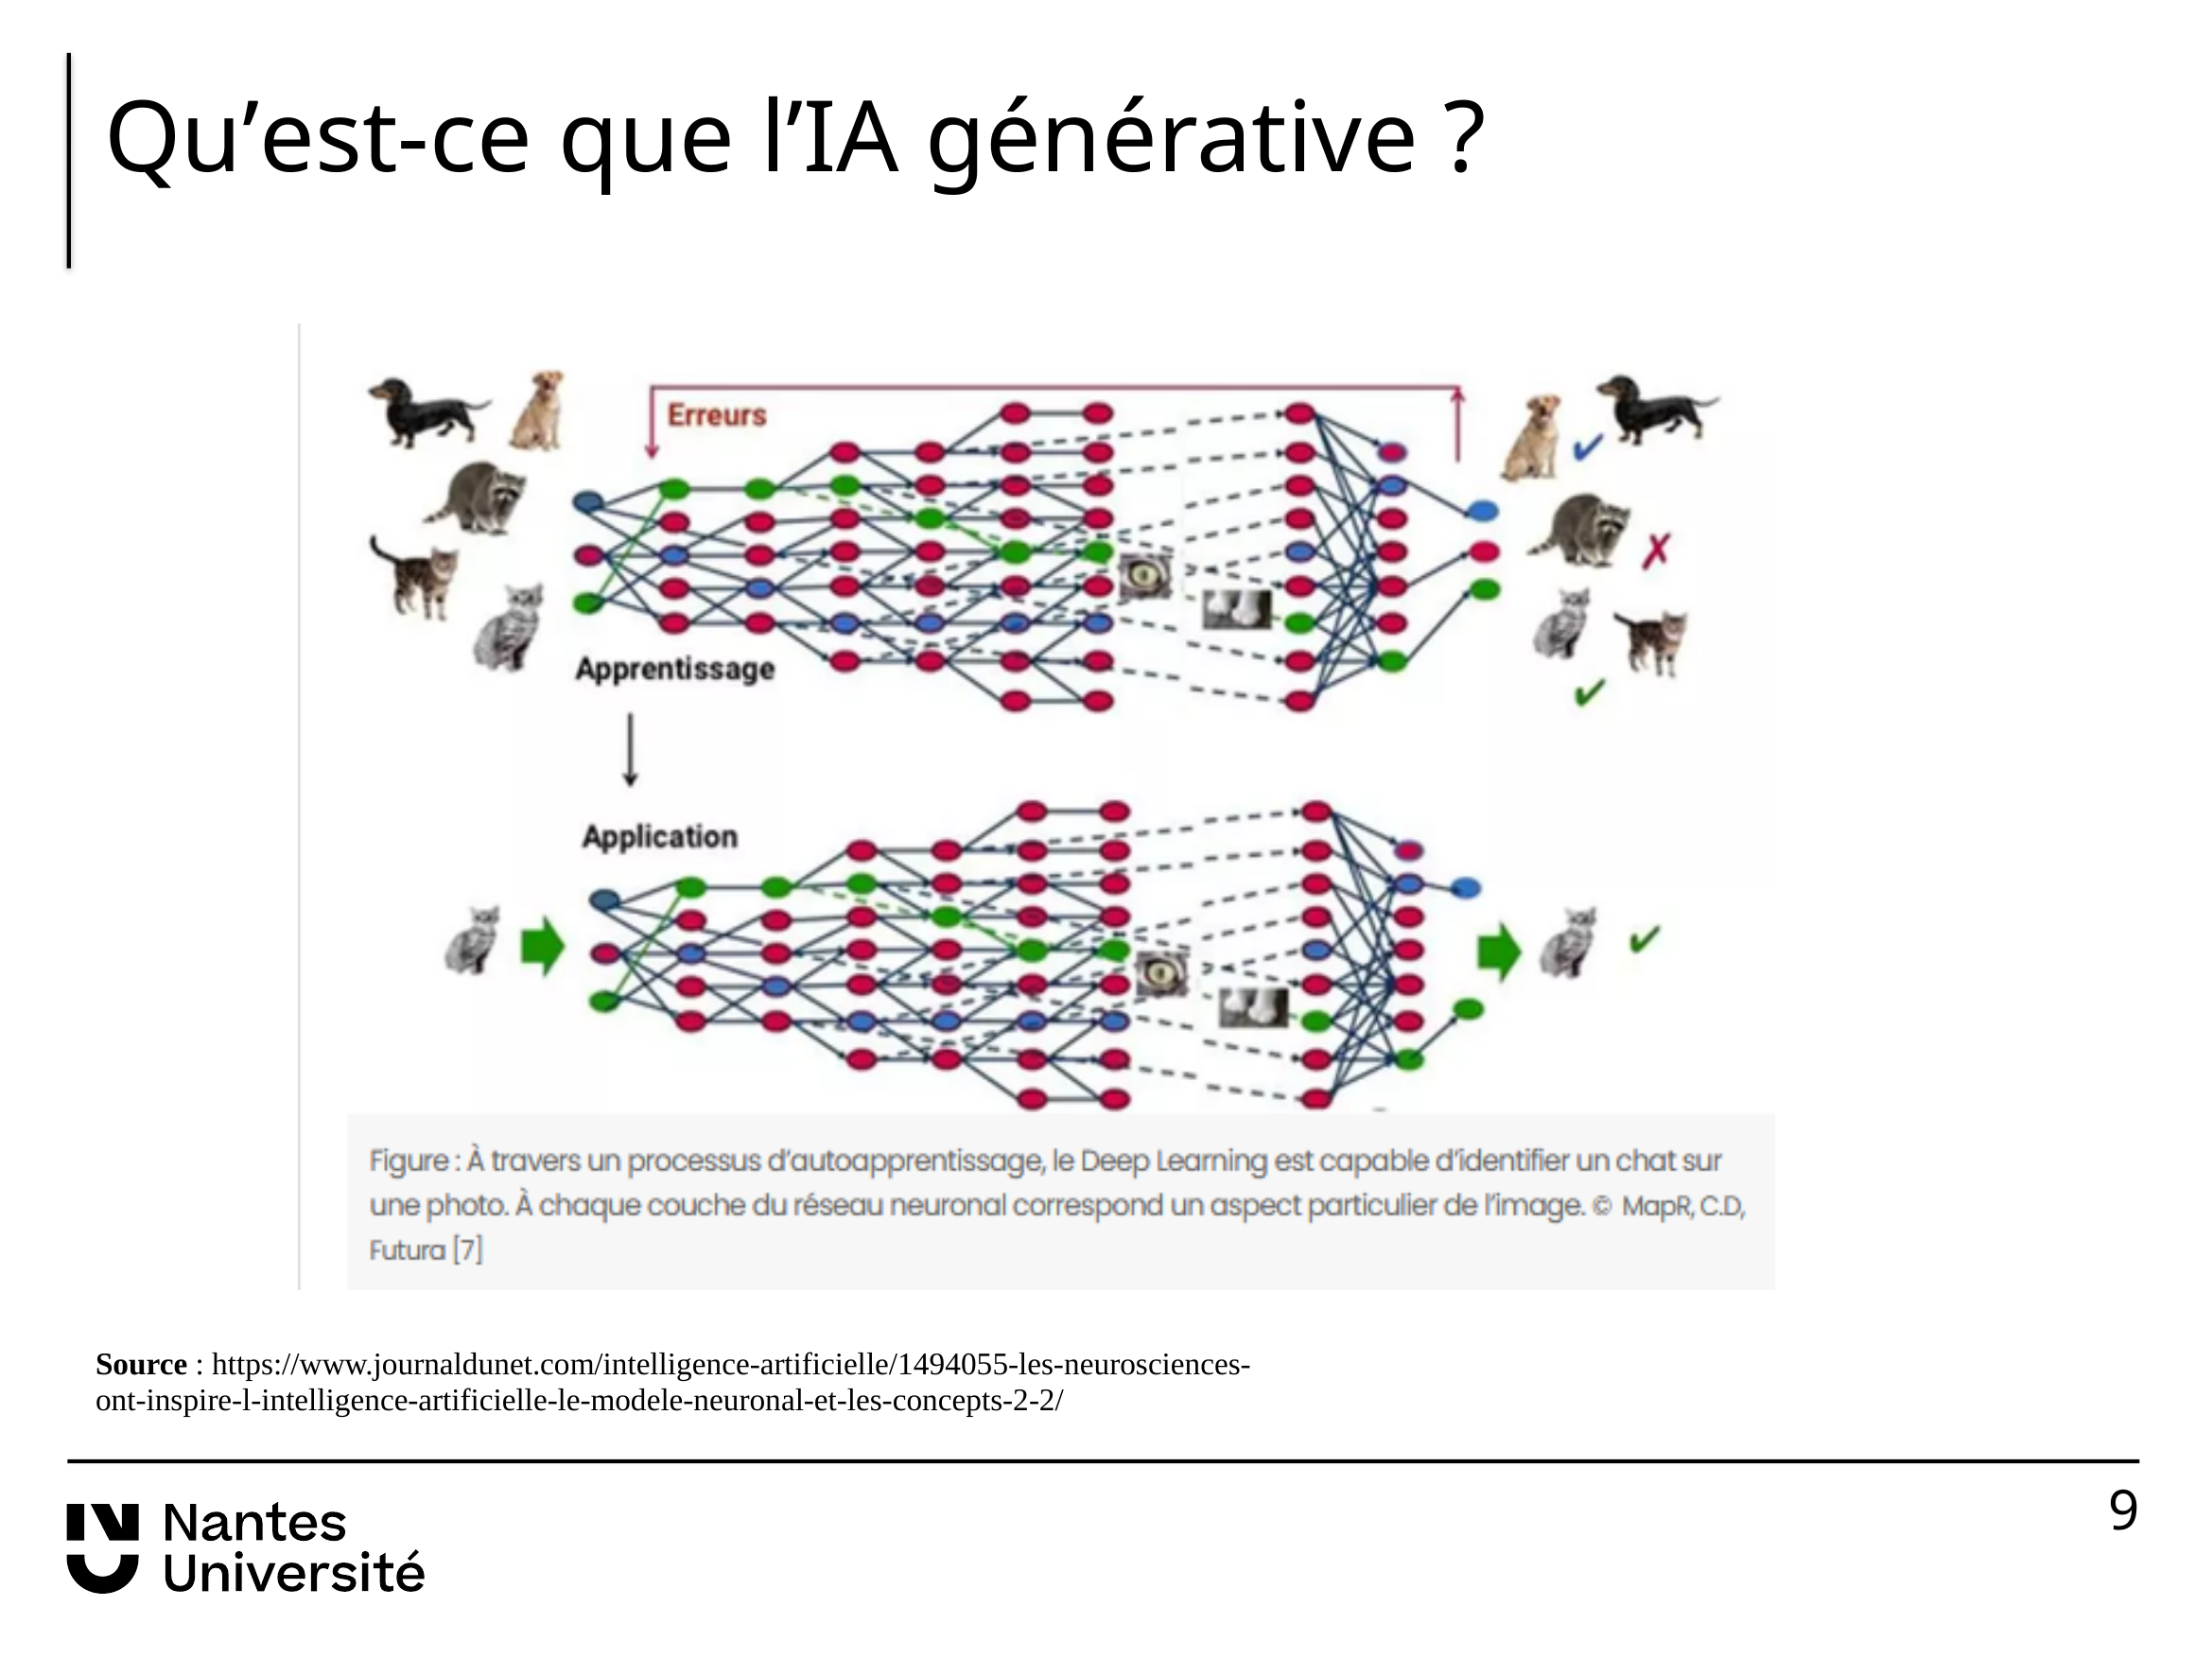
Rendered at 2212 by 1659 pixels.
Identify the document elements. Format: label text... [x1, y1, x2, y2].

picture [297, 323, 1776, 1290]
title Quʼest-ce que lʼIA générative ? [104, 65, 2028, 215]
title Source : https://www.journaldunet.com/intelligence-artificielle/1494055-les-neurosciences-ont-inspire-l-intelligence-artificielle-le-modele-neuronal-et-les-concepts-2-2/ [96, 1308, 1259, 1456]
slide_number <numéro> [1815, 1478, 2140, 1546]
